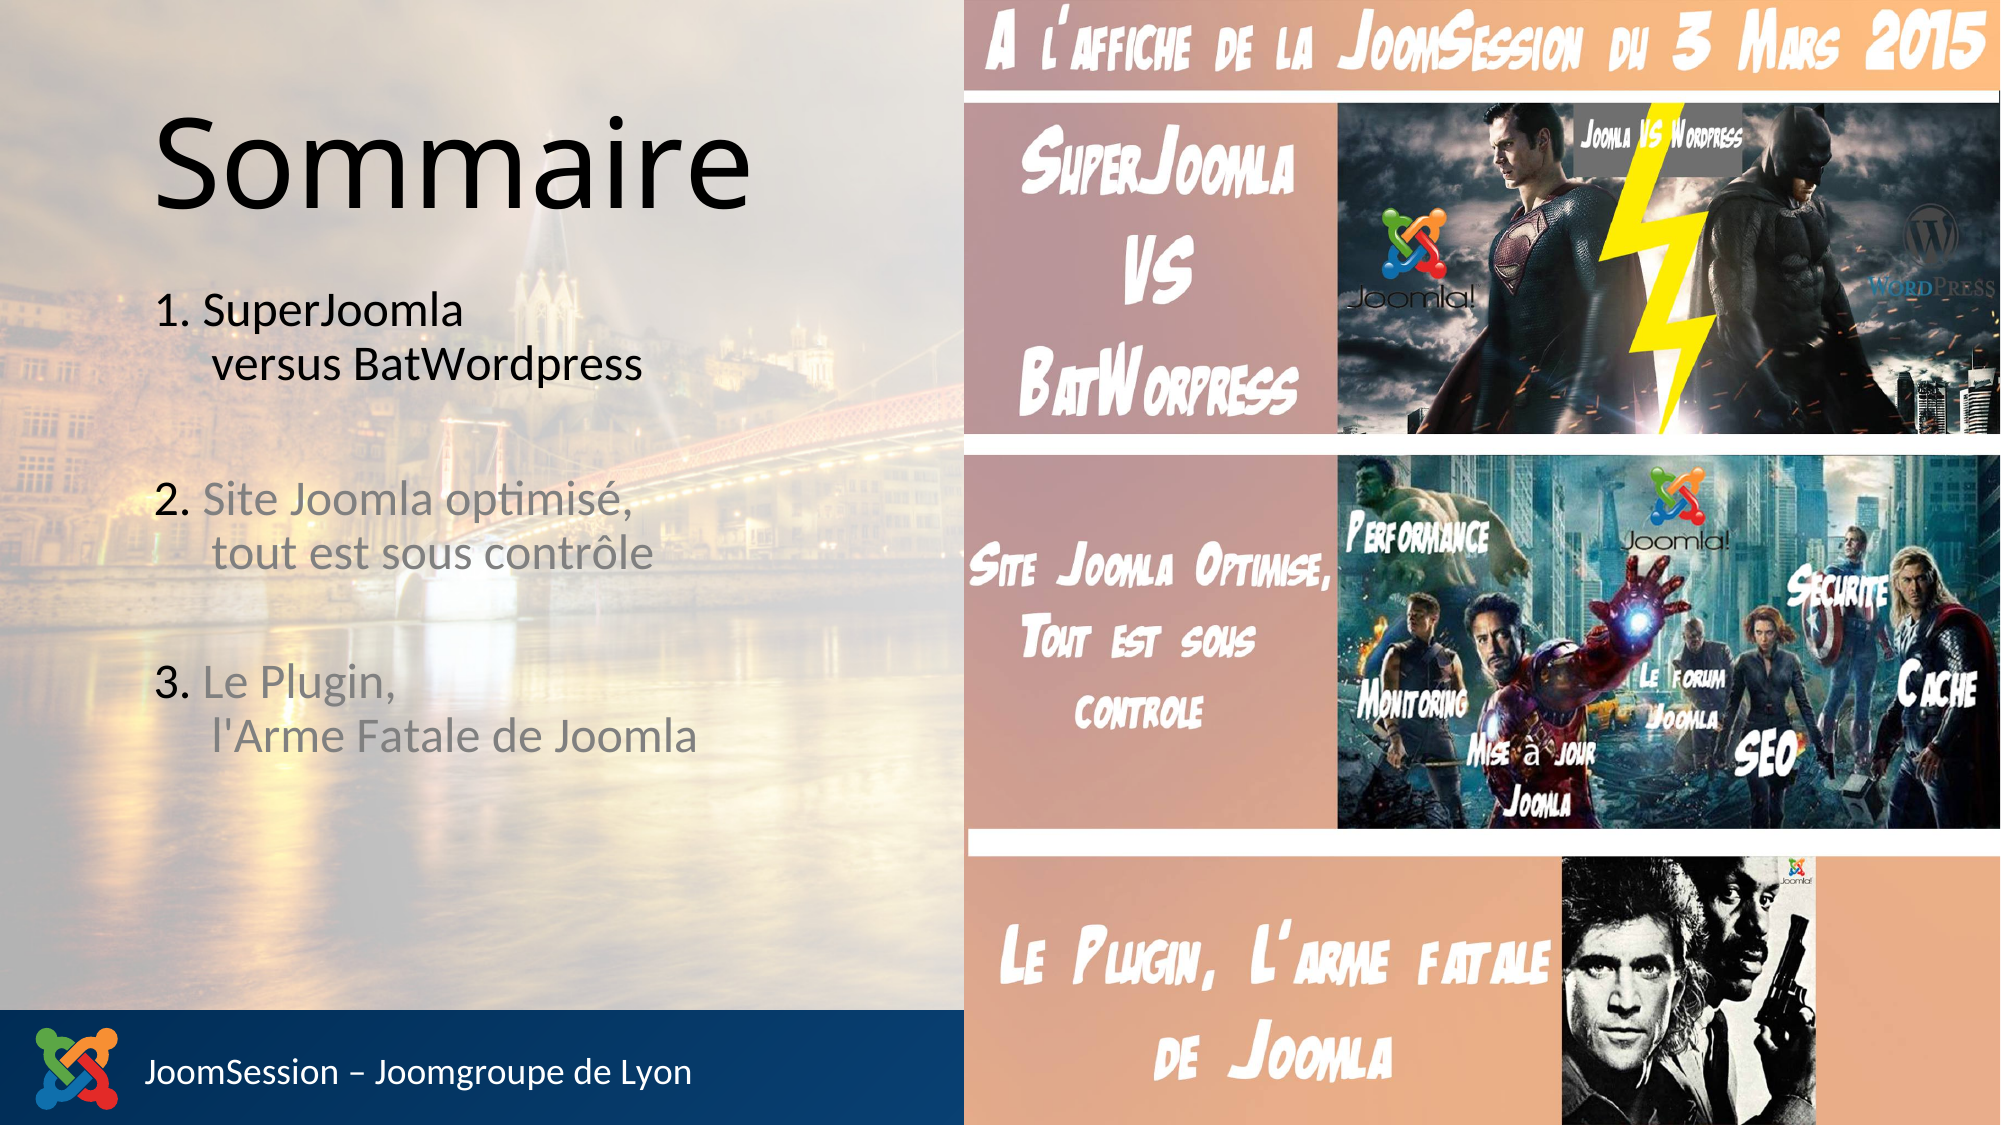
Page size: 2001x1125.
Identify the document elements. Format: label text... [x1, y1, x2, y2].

title Sommaire [137, 59, 964, 278]
picture [0, 0, 2001, 1125]
subtitle SuperJoomla versus BatWordpress Site Joomla optimisé, tout est sous contrôle Le Plugin, l'Arme Fatale de Joomla [153, 283, 957, 951]
